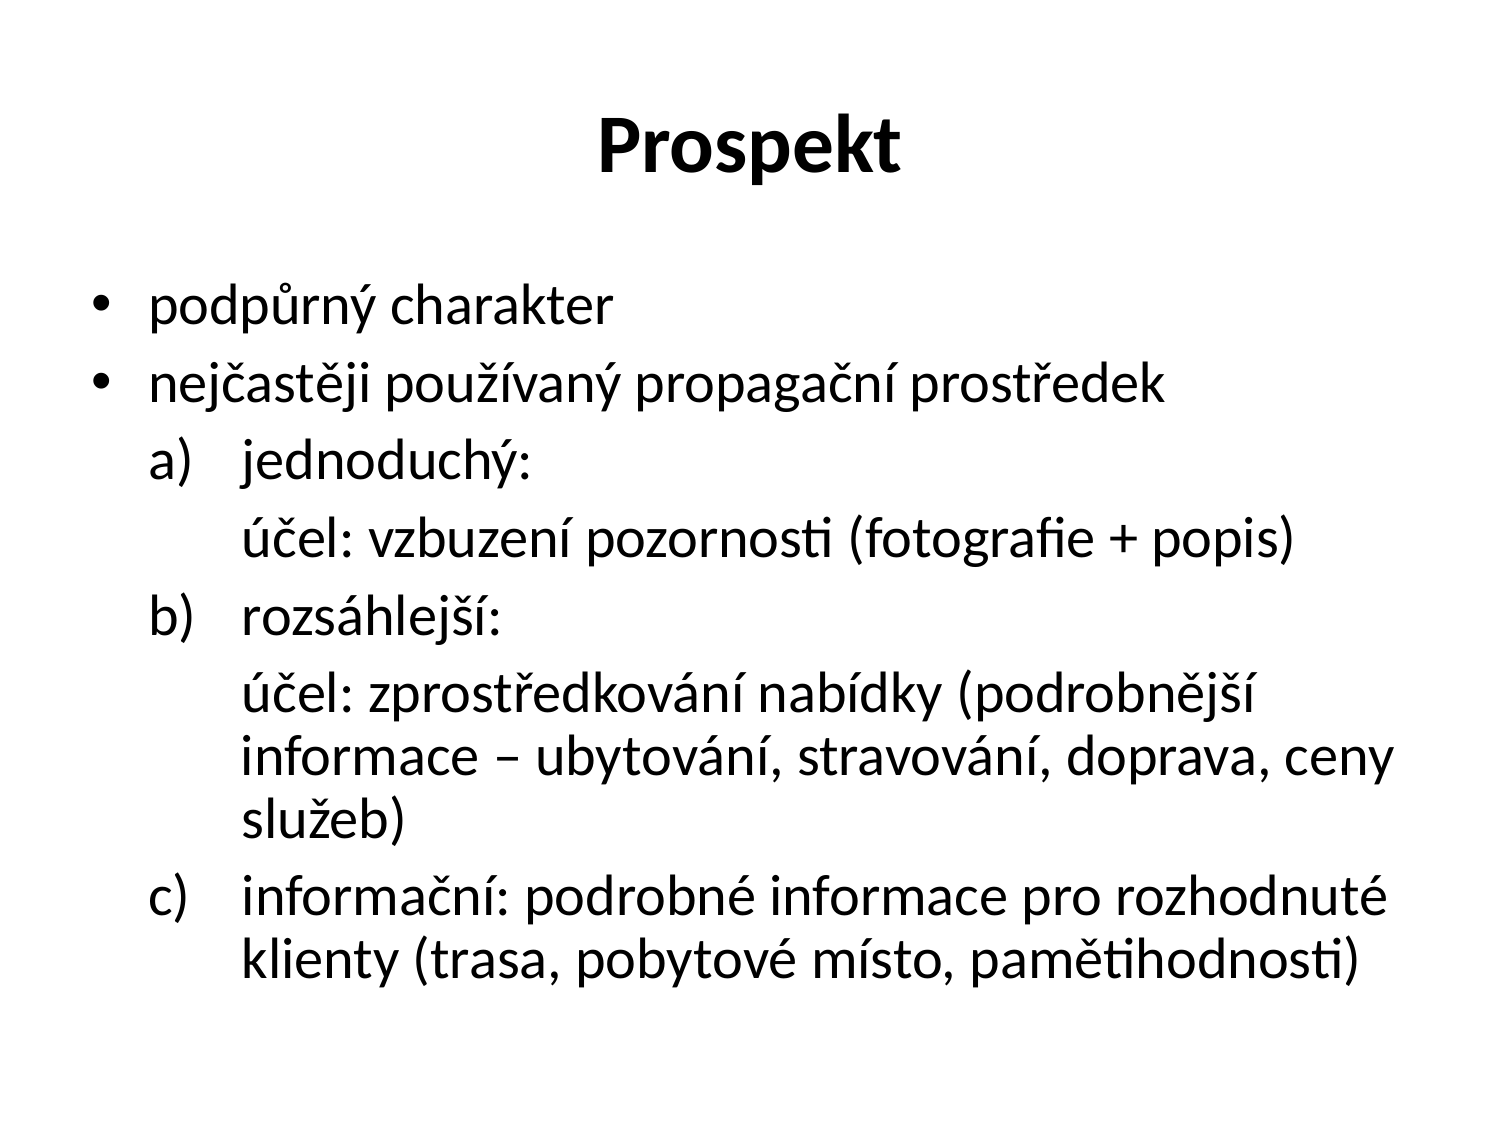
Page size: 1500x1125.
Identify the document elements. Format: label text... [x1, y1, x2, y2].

title Prospekt [75, 45, 1426, 233]
list podpůrný charakter nejčastěji používaný propagační prostředek a) jednoduchý: účel: vzbuzení pozornosti (fotografie + popis) b) rozsáhlejší: účel: zprostředkování nabídky (podrobnější informace – ubytování, stravování, doprava, ceny služeb) c) informační: podrobné informace pro rozhodnuté klienty (trasa, pobytové místo, pamětihodnosti) [76, 267, 1427, 1077]
